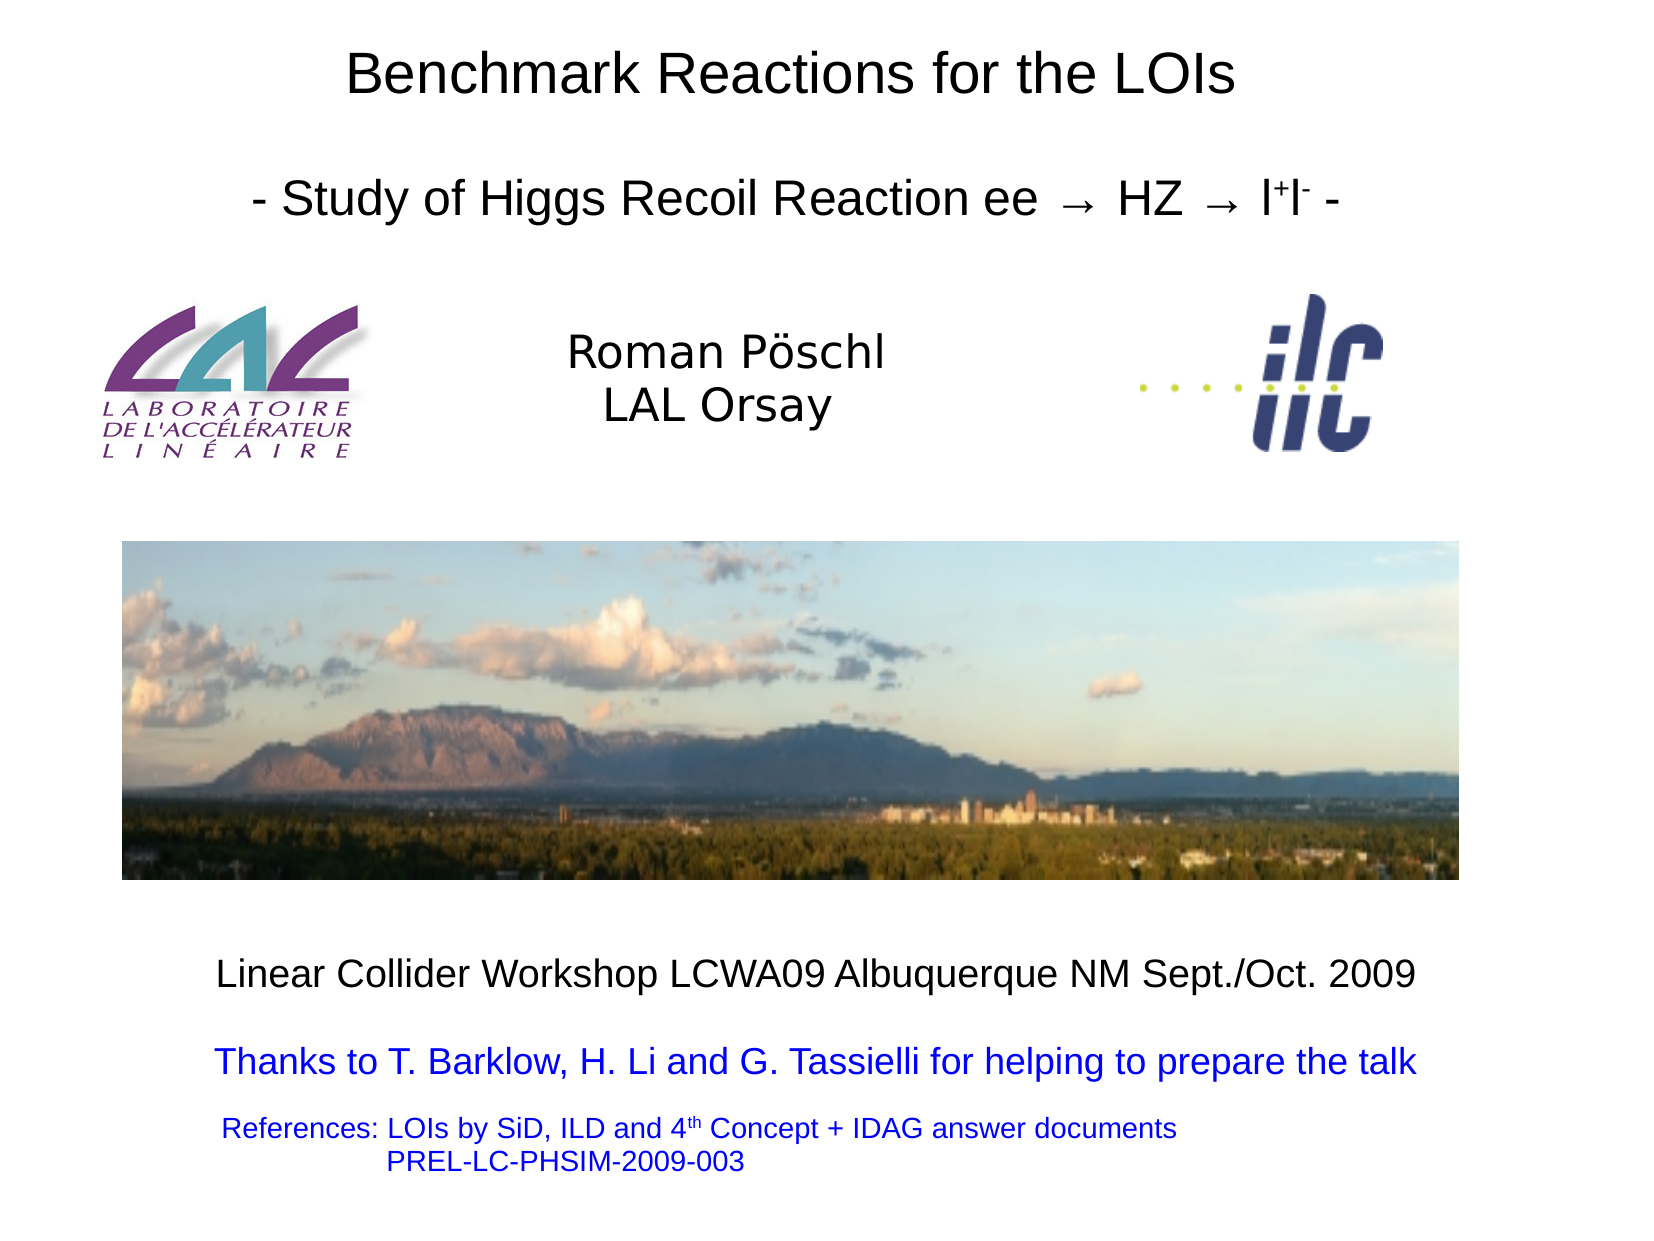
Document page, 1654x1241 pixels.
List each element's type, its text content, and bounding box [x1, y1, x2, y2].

picture [96, 299, 376, 464]
text_box Roman Pöschl LAL Orsay [355, 316, 1307, 541]
text_box Thanks to T. Barklow, H. Li and G. Tassielli for helping to prepare the talk [198, 1033, 1435, 1091]
text_box Benchmark Reactions for the LOIs - Study of Higgs Recoil Reaction ee → HZ → l+l- - [236, 33, 1316, 236]
picture [1140, 294, 1383, 452]
picture [122, 541, 1459, 880]
text_box References: LOIs by SiD, ILD and 4th Concept + IDAG answer documents PREL-LC-PHSIM-2009-003 [206, 1104, 1172, 1186]
text_box Linear Collider Workshop LCWA09 Albuquerque NM Sept./Oct. 2009 [200, 944, 1432, 1004]
